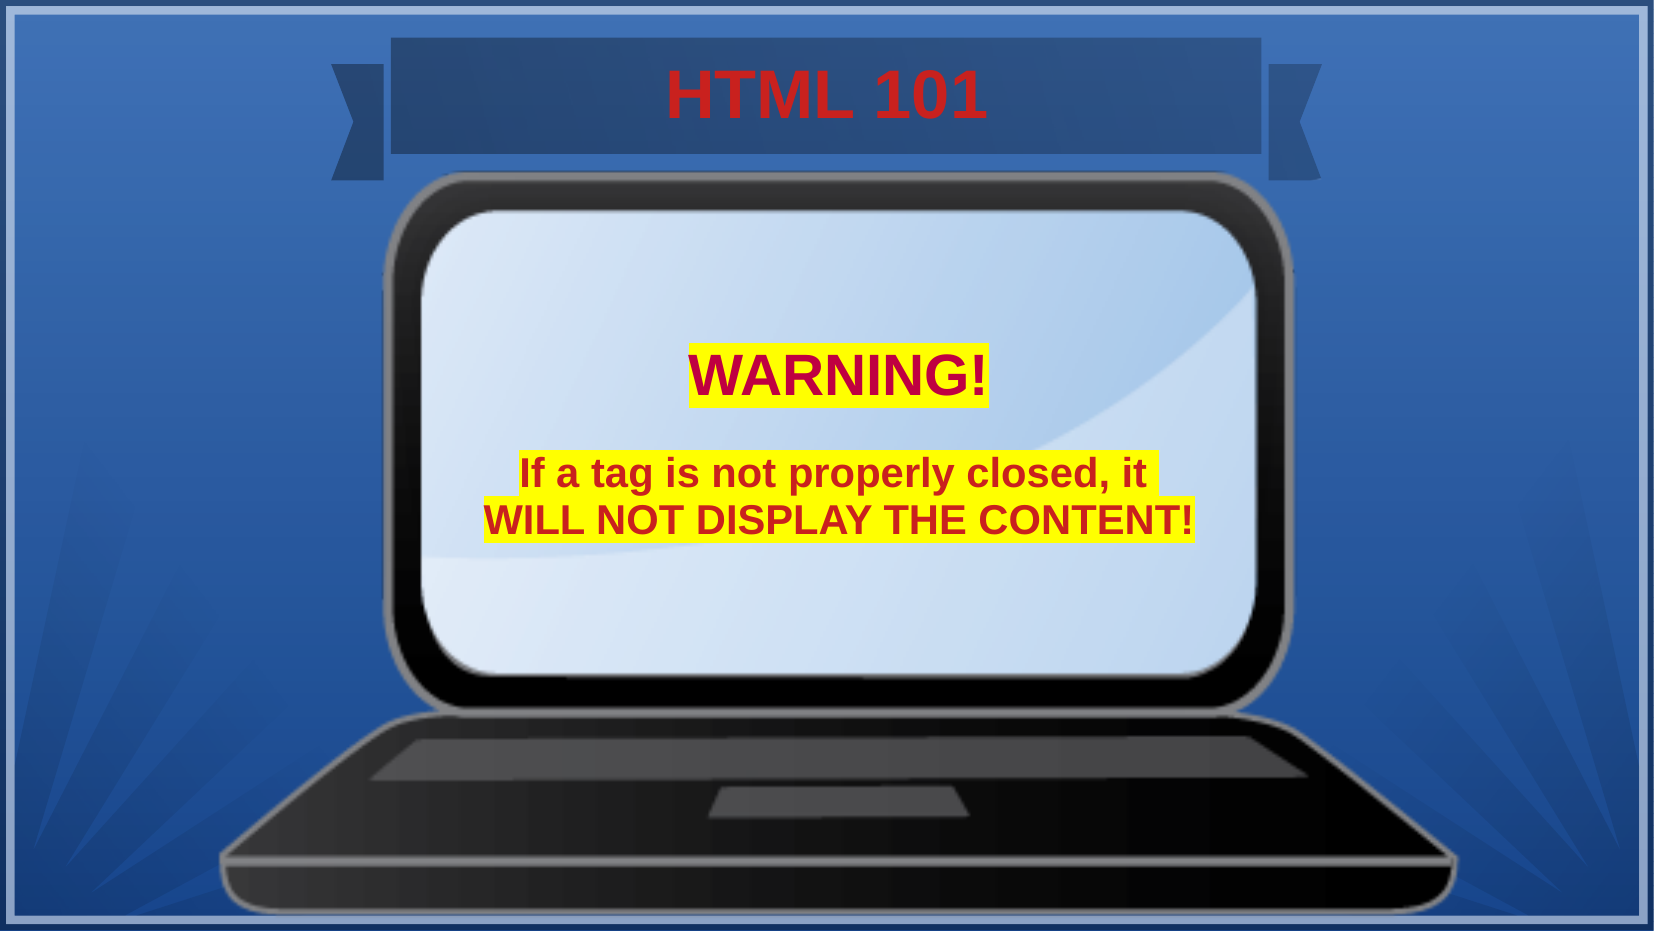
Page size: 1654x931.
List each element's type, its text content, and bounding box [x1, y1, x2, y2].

title HTML 101 [389, 35, 1264, 154]
picture [164, 119, 1514, 931]
text_box WARNING! If a tag is not properly closed, it WILL NOT DISPLAY THE CONTENT! [446, 335, 1232, 658]
